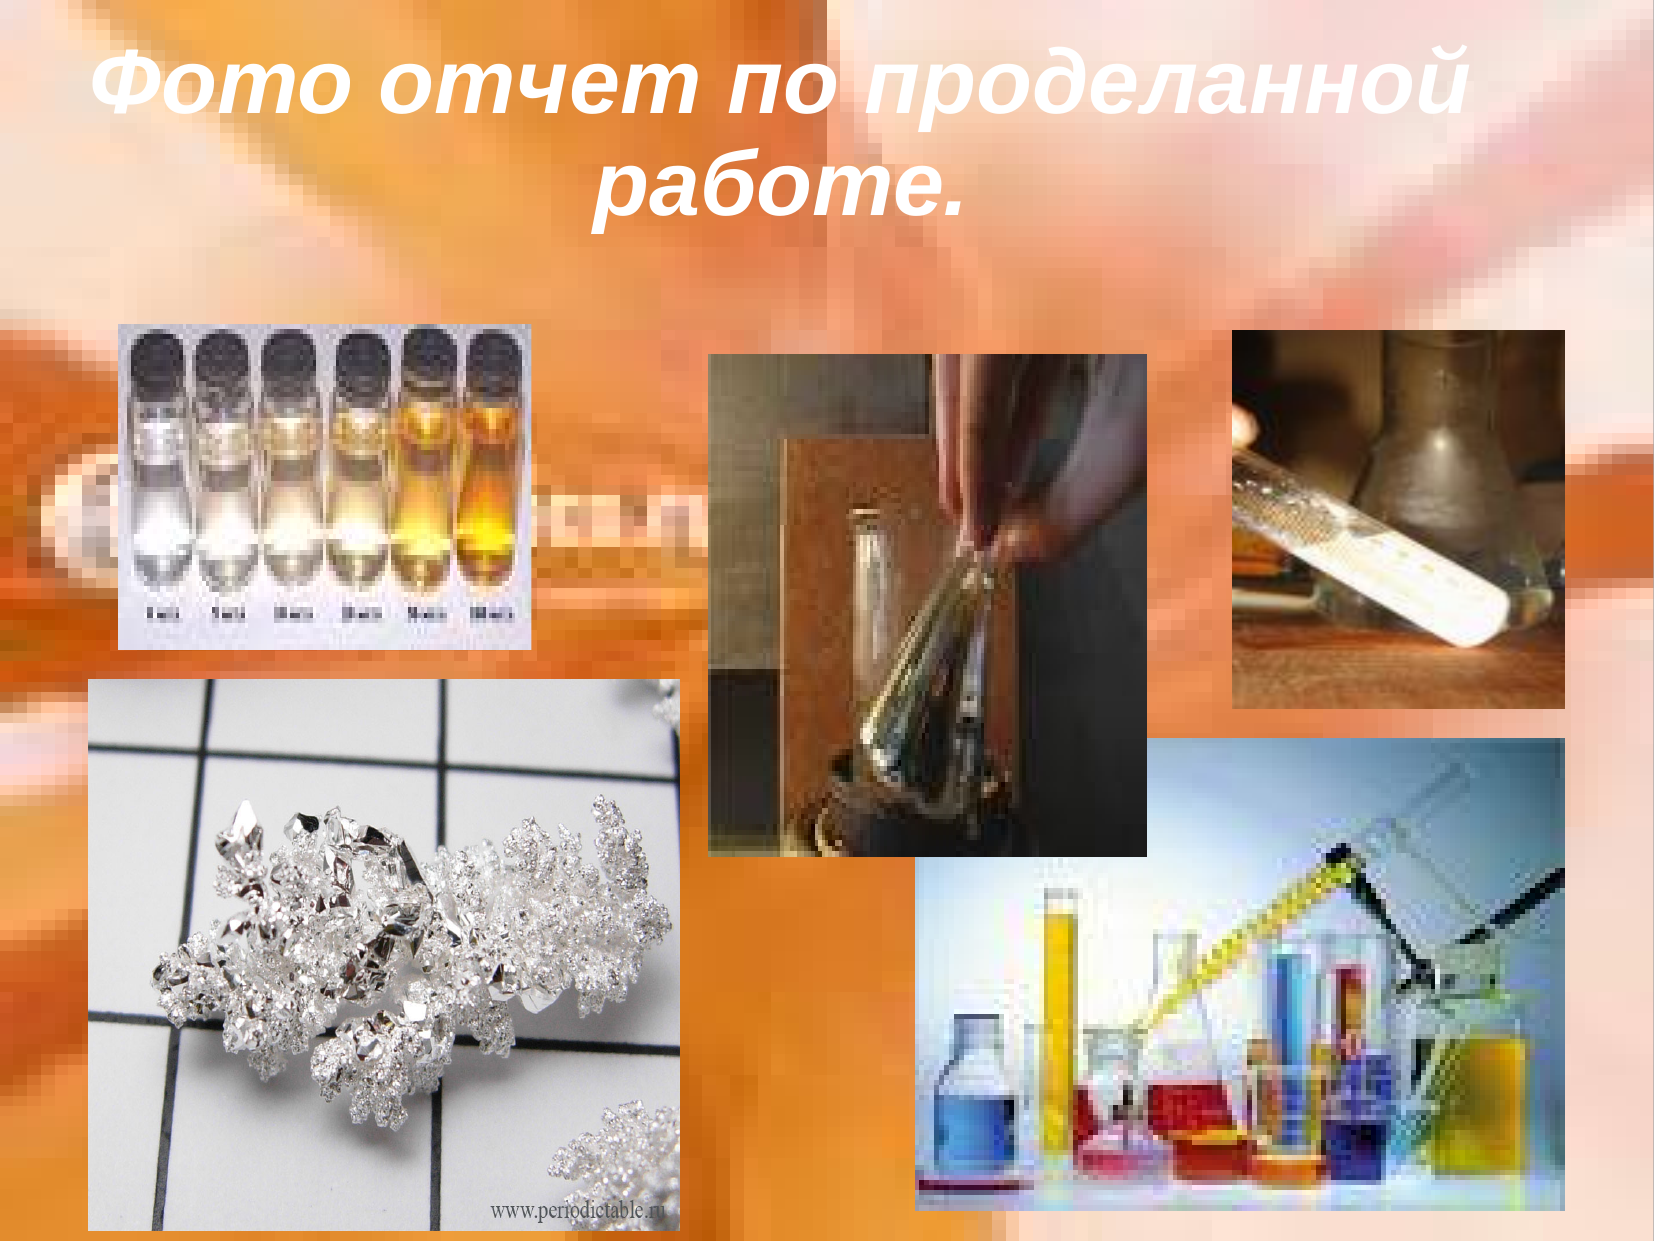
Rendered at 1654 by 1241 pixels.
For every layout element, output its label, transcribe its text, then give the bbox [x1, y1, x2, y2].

text_box [118, 325, 531, 650]
picture [0, 0, 1654, 1241]
title Фото отчет по проделанной работе. [29, 29, 1534, 237]
